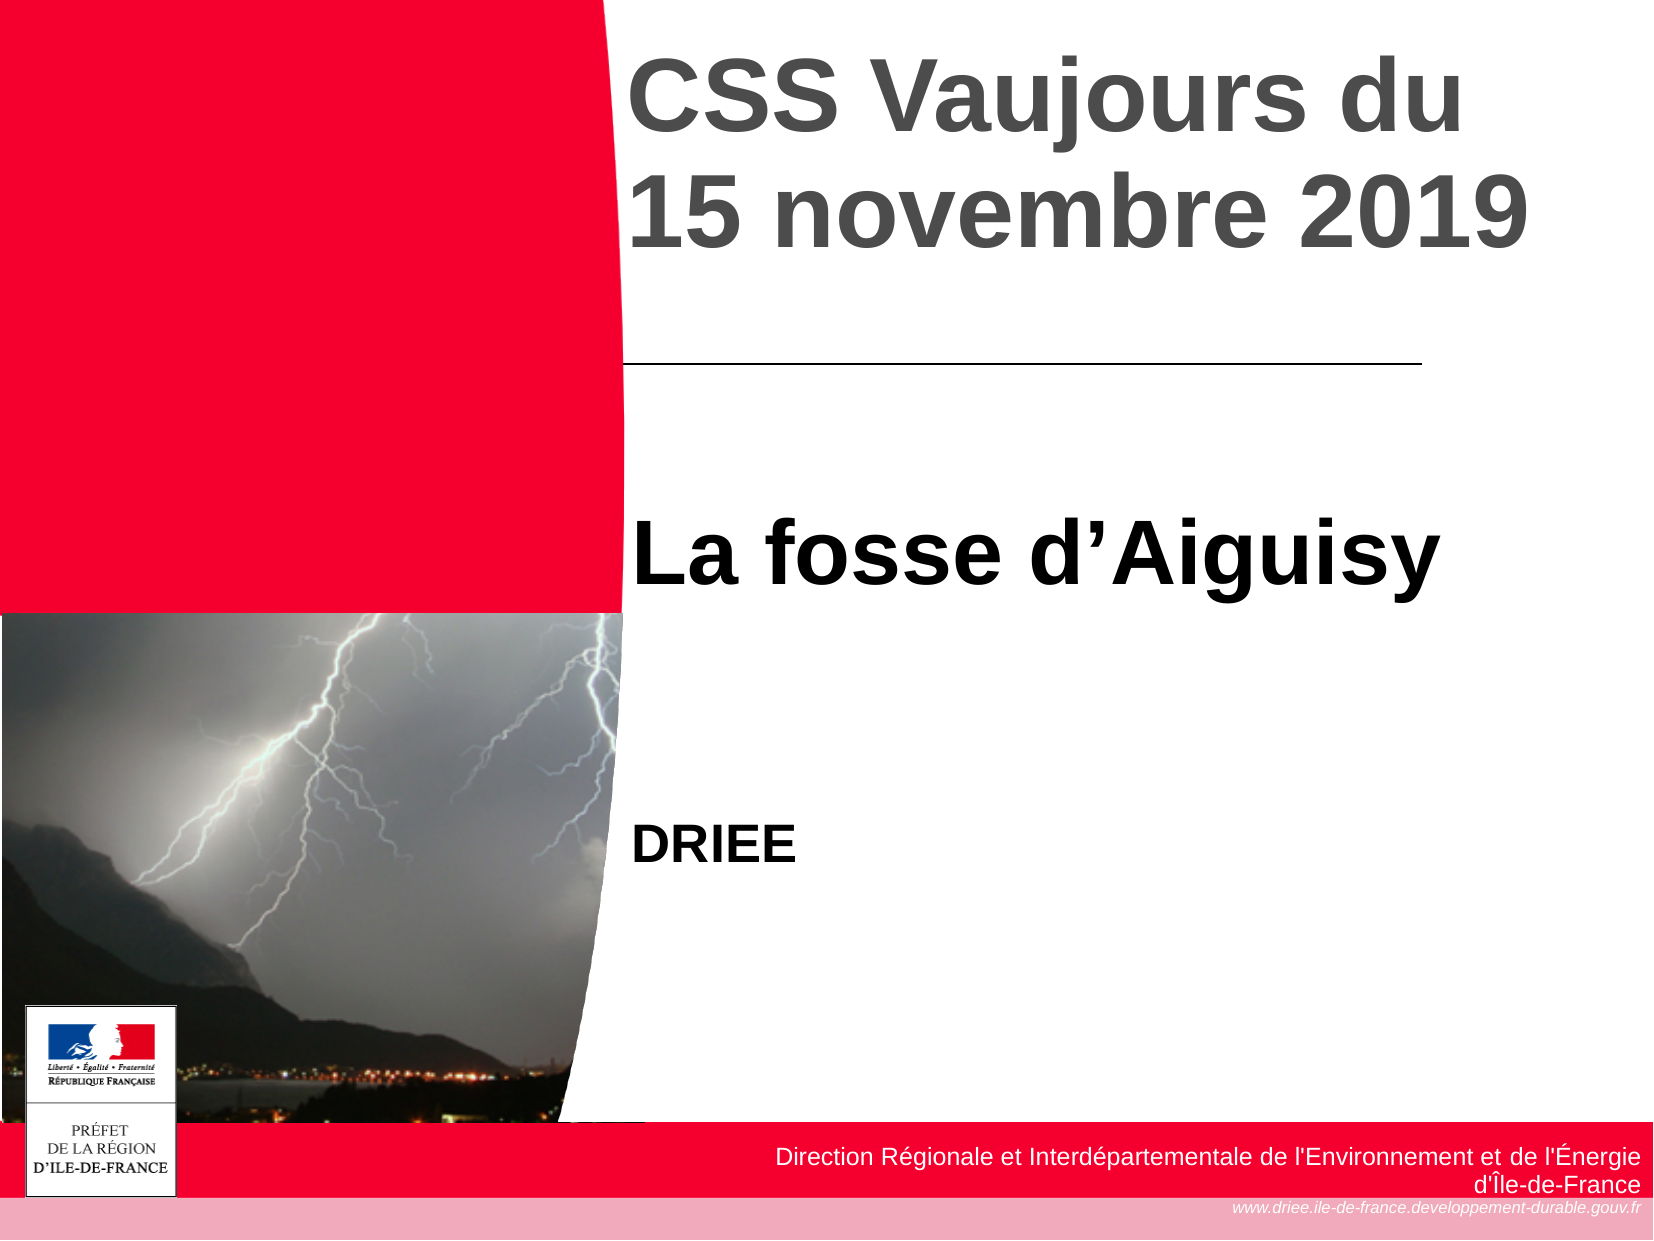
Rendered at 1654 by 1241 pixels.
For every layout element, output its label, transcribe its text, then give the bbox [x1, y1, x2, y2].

picture [0, 0, 1654, 1240]
subtitle La fosse d’Aiguisy DRIEE [631, 450, 1491, 1016]
title CSS Vaujours du 15 novembre 2019 [626, 36, 1571, 270]
